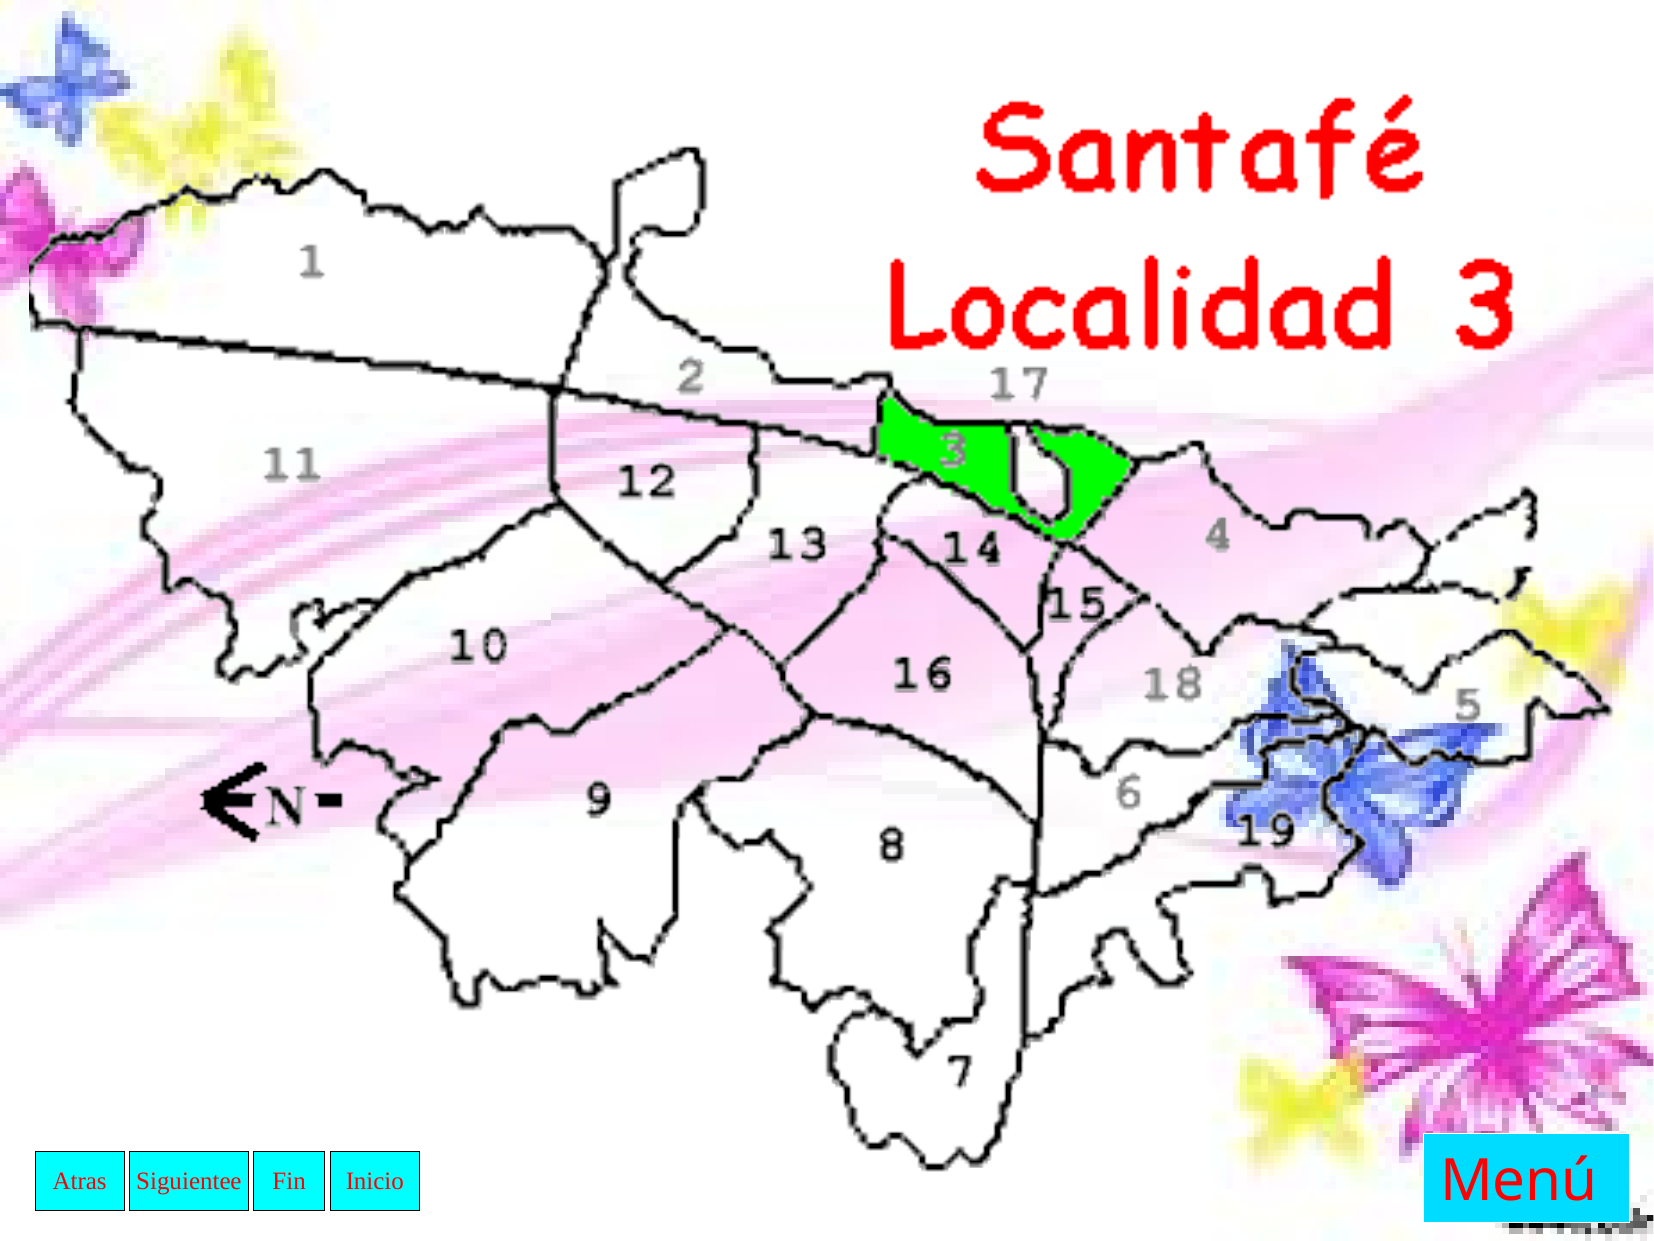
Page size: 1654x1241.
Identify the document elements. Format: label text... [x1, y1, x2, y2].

text_box Atras [35, 1151, 125, 1211]
text_box Siguientee [129, 1151, 249, 1211]
text_box Menú [1423, 1133, 1630, 1223]
picture [0, 0, 1654, 1241]
text_box Fin [253, 1151, 325, 1211]
text_box Inicio [330, 1151, 420, 1211]
